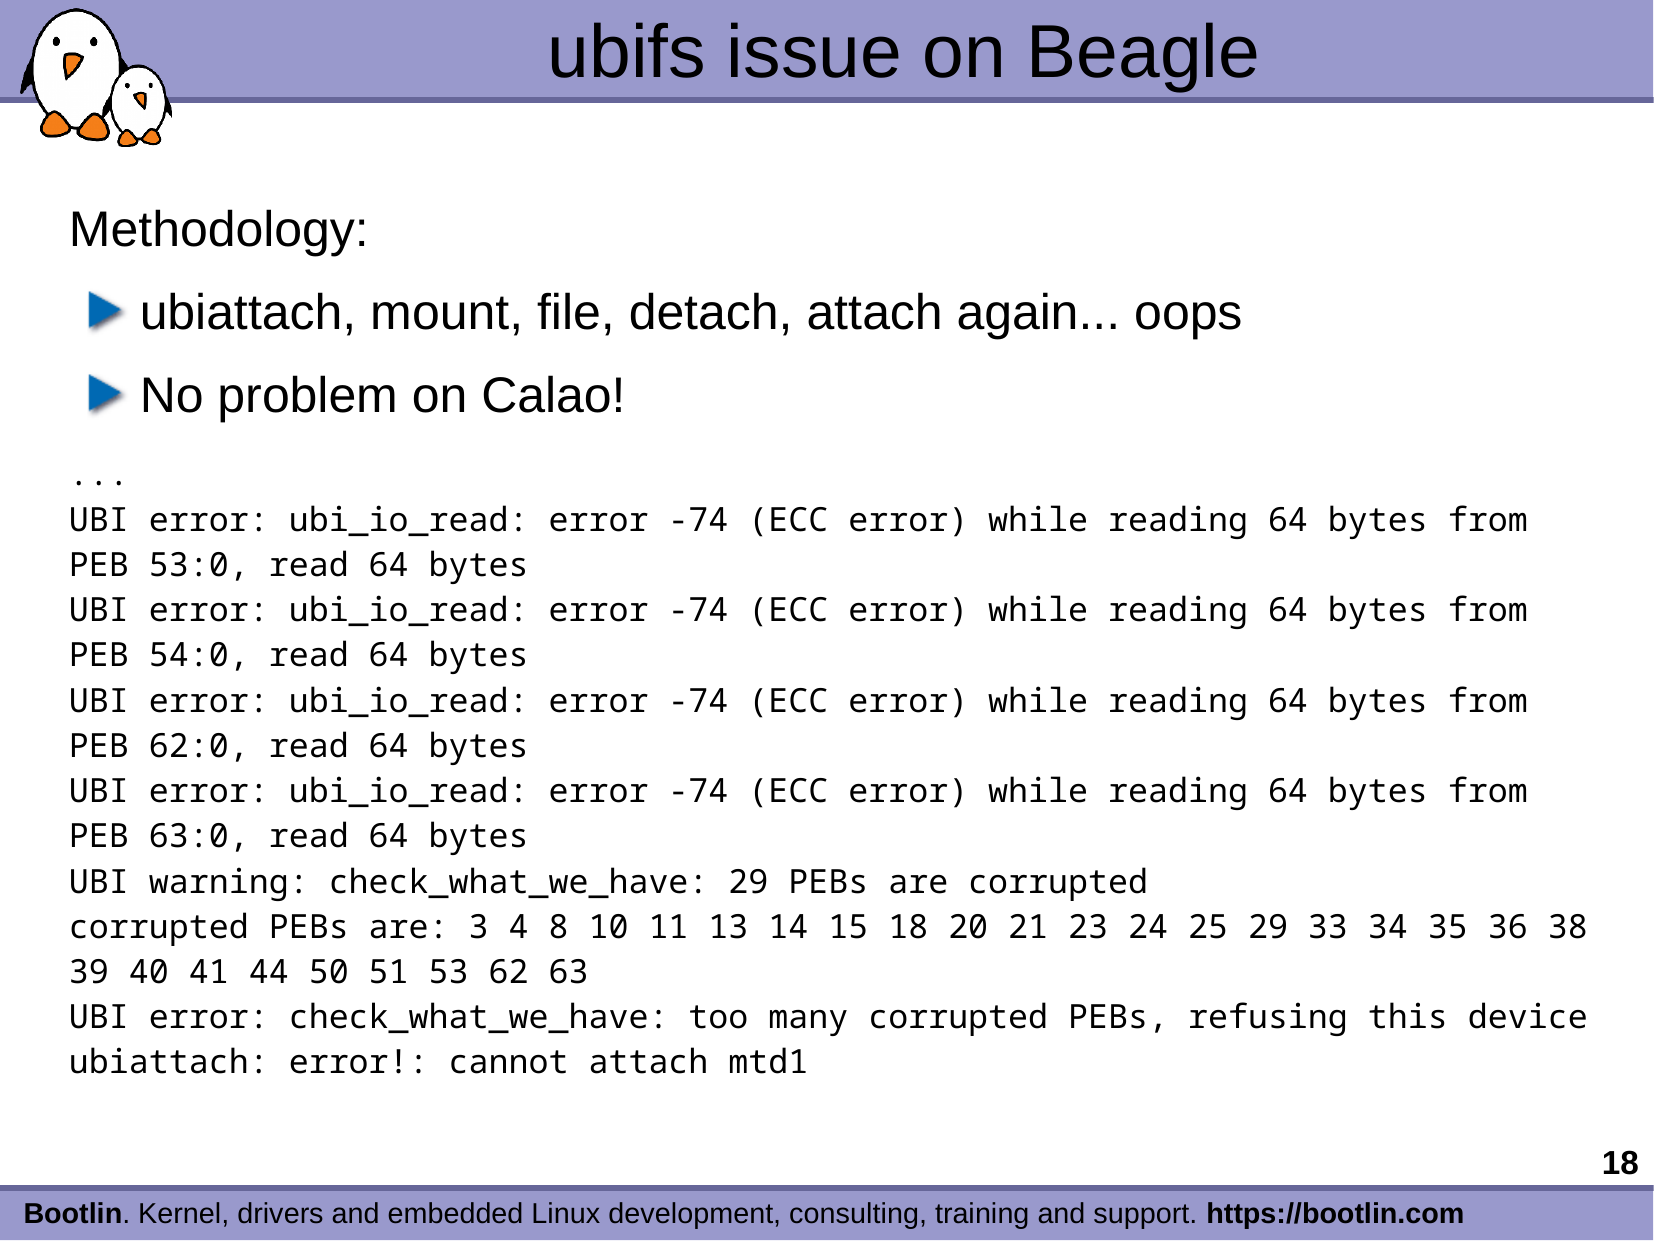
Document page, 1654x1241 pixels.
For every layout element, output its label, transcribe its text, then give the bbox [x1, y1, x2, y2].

list Methodology: ubiattach, mount, file, detach, attach again... oops No problem on Calao! ... UBI error: ubi_io_read: error -74 (ECC error) while reading 64 bytes from PEB 53:0, read 64 bytes UBI error: ubi_io_read: error -74 (ECC error) while reading 64 bytes from PEB 54:0, read 64 bytes UBI error: ubi_io_read: error -74 (ECC error) while reading 64 bytes from PEB 62:0, read 64 bytes UBI error: ubi_io_read: error -74 (ECC error) while reading 64 bytes from PEB 63:0, read 64 bytes UBI warning: check_what_we_have: 29 PEBs are corrupted corrupted PEBs are: 3 4 8 10 11 13 14 15 18 20 21 23 24 25 29 33 34 35 36 38 39 40 41 44 50 51 53 62 63 UBI error: check_what_we_have: too many corrupted PEBs, refusing this device ubiattach: error!: cannot attach mtd1 [68, 201, 1592, 1191]
picture [20, 8, 172, 147]
title ubifs issue on Beagle [178, 5, 1631, 97]
